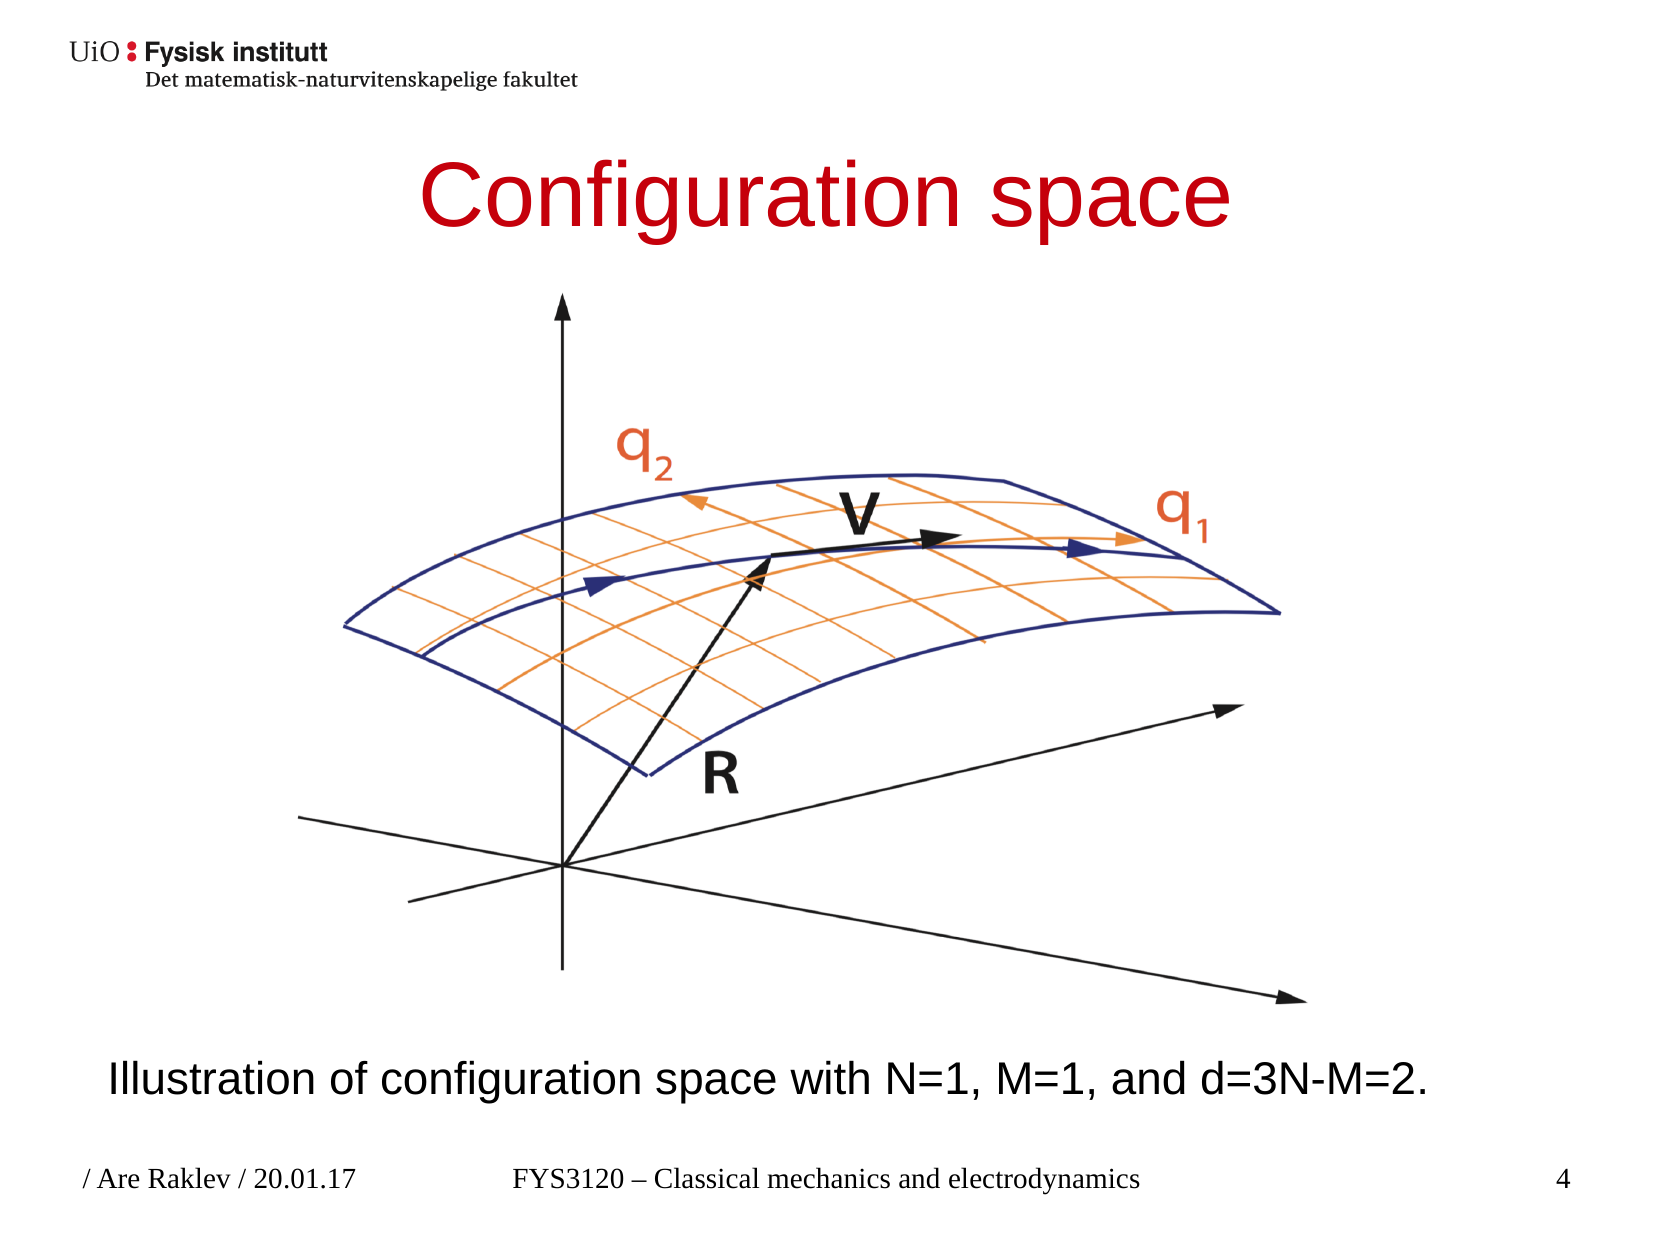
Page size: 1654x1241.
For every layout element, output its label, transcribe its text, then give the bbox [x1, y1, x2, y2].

picture [68, 37, 581, 93]
title Configuration space [82, 90, 1571, 298]
text_box Illustration of configuration space with N=1, M=1, and d=3N-M=2. [92, 1045, 1593, 1112]
picture [262, 286, 1339, 1025]
